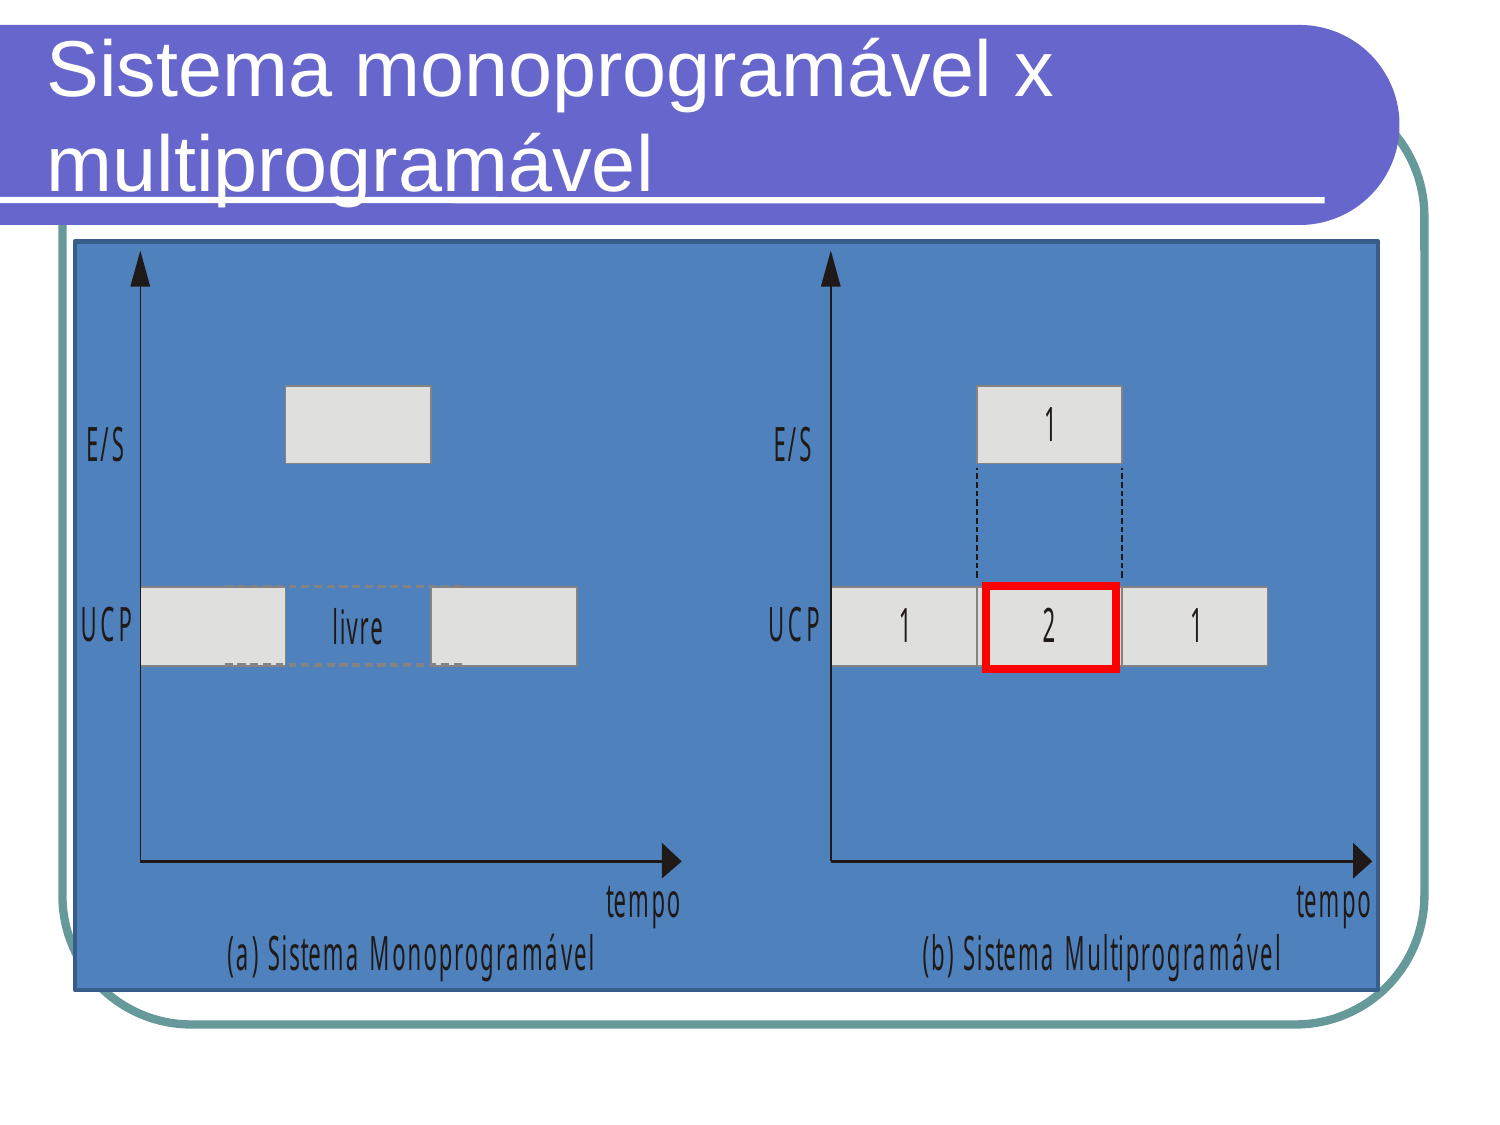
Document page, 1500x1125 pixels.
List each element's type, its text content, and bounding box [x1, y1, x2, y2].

chart [76, 243, 1377, 988]
title Sistema monoprogramável x multiprogramável [31, 9, 1347, 216]
